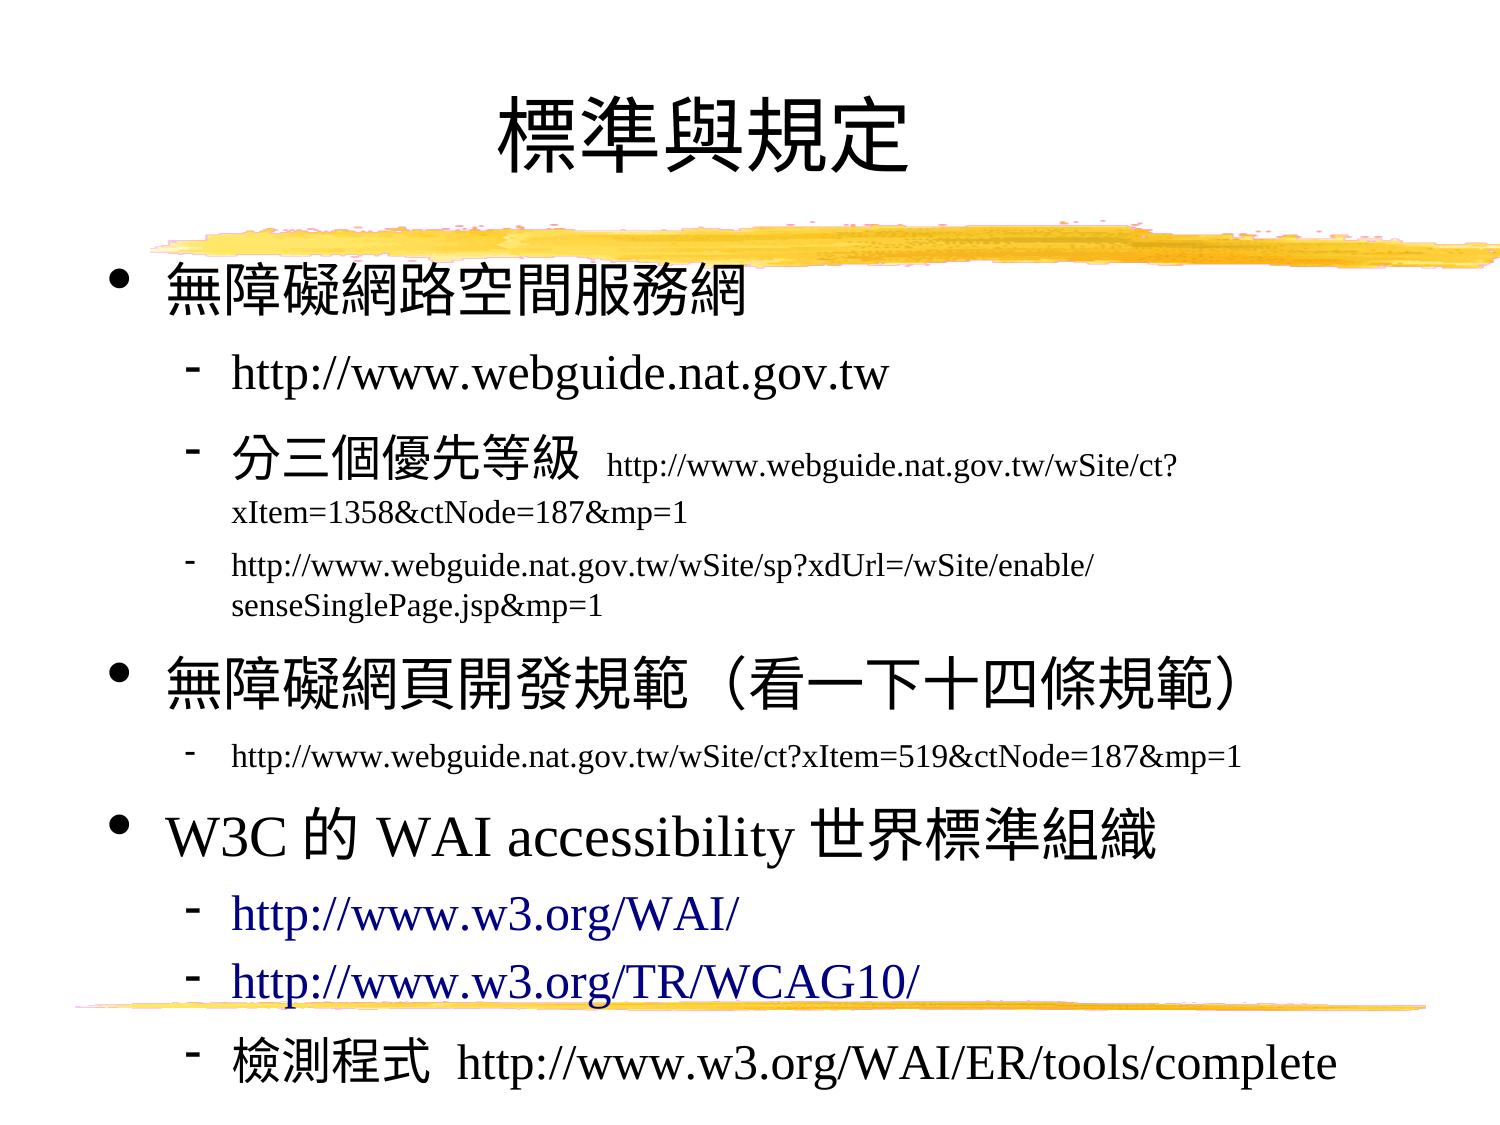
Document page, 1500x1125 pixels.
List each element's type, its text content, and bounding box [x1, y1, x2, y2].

title 標準與規定 [66, 30, 1342, 231]
picture [1385, 999, 1426, 1013]
picture [150, 215, 1500, 279]
list 無障礙網路空間服務網 http://www.webguide.nat.gov.tw 分三個優先等級 http://www.webguide.nat.gov.tw/wSite/ct?xItem=1358&ctNode=187&mp=1 http://www.webguide.nat.gov.tw/wSite/sp?xdUrl=/wSite/enable/senseSinglePage.jsp&mp=1 無障礙網頁開發規範（看一下十四條規範） http://www.webguide.nat.gov.tw/wSite/ct?xItem=519&ctNode=187&mp=1 W3C的WAI accessibility世界標準組織 http://www.w3.org/WAI/ http://www.w3.org/TR/WCAG10/ 檢測程式 http://www.w3.org/WAI/ER/tools/complete [109, 243, 1385, 1031]
picture [75, 999, 109, 1013]
